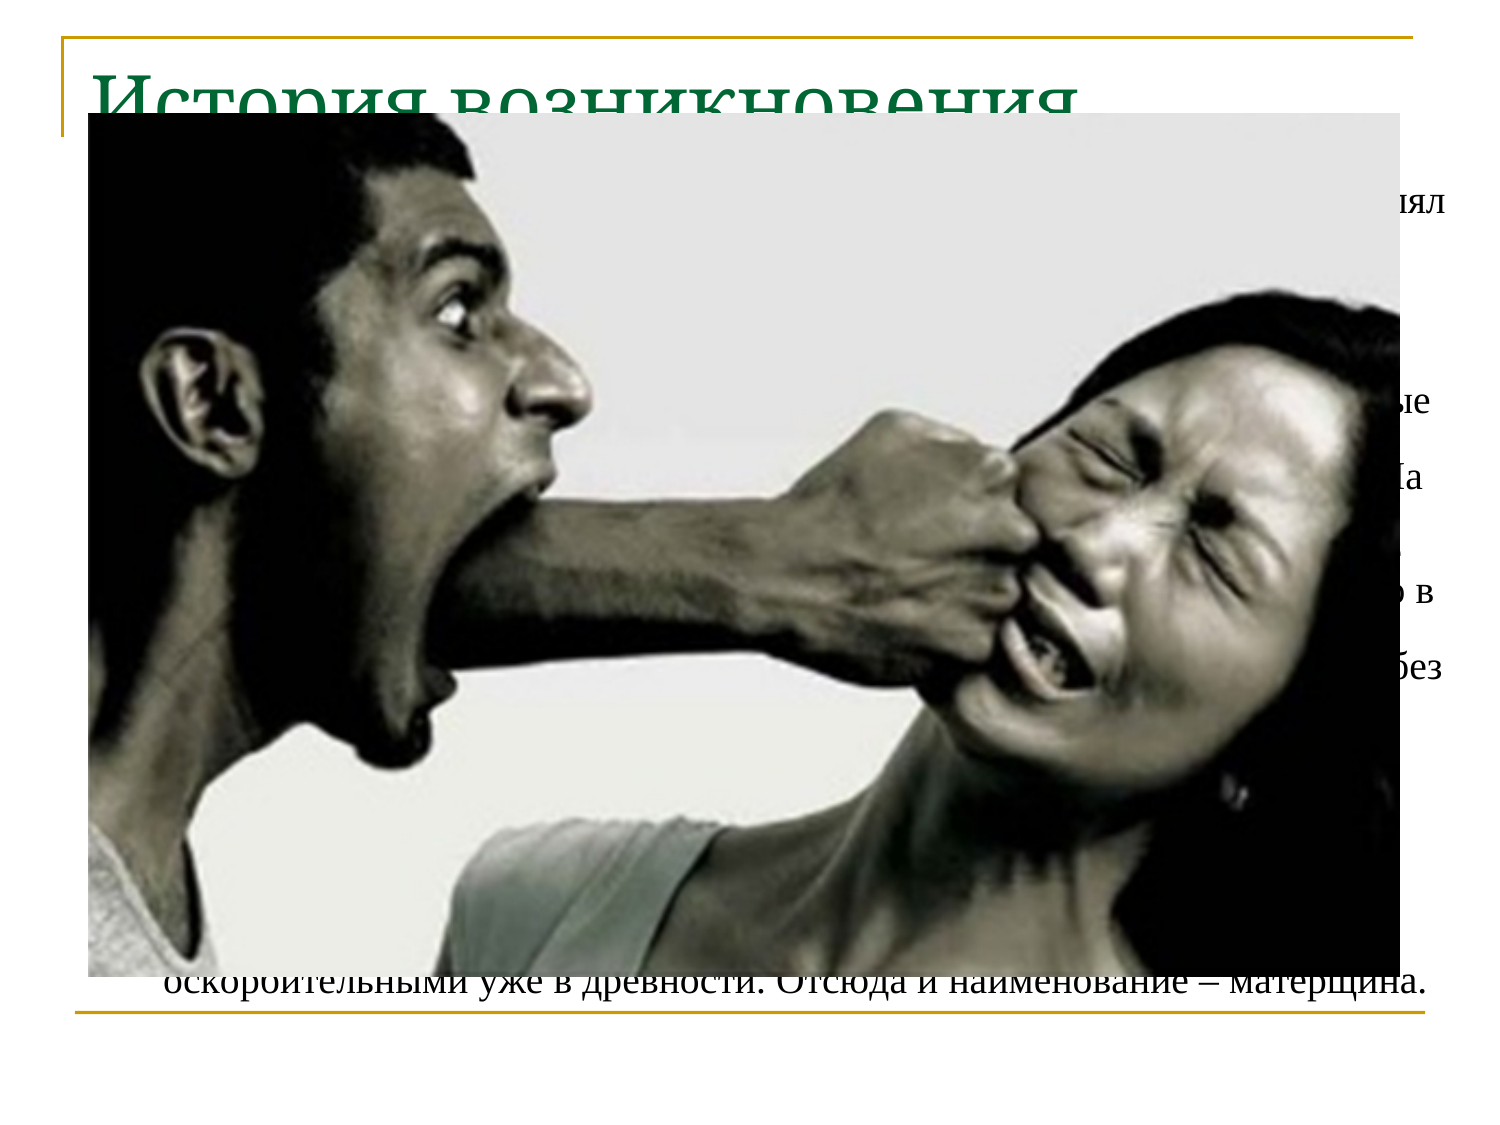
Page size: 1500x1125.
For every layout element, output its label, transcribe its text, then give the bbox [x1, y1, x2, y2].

title История возникновения русского мата. [75, 45, 1426, 137]
list Русские ругательства издревле были в России "запретным плодом". Разумеется, не для носителей русского языка, а для тех, кто его употреблял в печатном, т.е. проверенном и одобренном цензурой варианте. Не случайно практически всегда публикации на эту тему выходили исключительно на Западе. До сих пор в народе бытует ошибочное мнение, будто матерные слова пришли на Русь вместе с татаро - монголами. На самом деле это исконные русские слова-заклинания, происхождение которых в глубине тысячелетий. Только вот значение их изменилось, как и употребление. На Руси проводились различные ритуалы. Но право произносить матерные слова имел только жрец, и только в праздники. И ни одному человеку не могло прийти в голову даже мысленно произнести такое слово, не то что в слух. Тогда люди знали, какой мощной поистине космической энергией были наделены эти слова, какую опасность несли, будучи употреблены без надобности. Но пришли иные времена. И, видимо народ выбрал тогда сильнейшее средство противодействия – язык. Их стали произносить по адресу христианских святых, особенно женского рода. Почему? Потому что на Руси во все времена мать всегда почитали больше, чем отца: она – хранительница домашнего очага, воспитательница детей, даёт племени потомство. Поэтому проклятия по адресу матери считались самыми оскорбительными уже в древности. Отсюда и наименование – матерщина. [41, 137, 1465, 1012]
picture [88, 113, 1400, 977]
